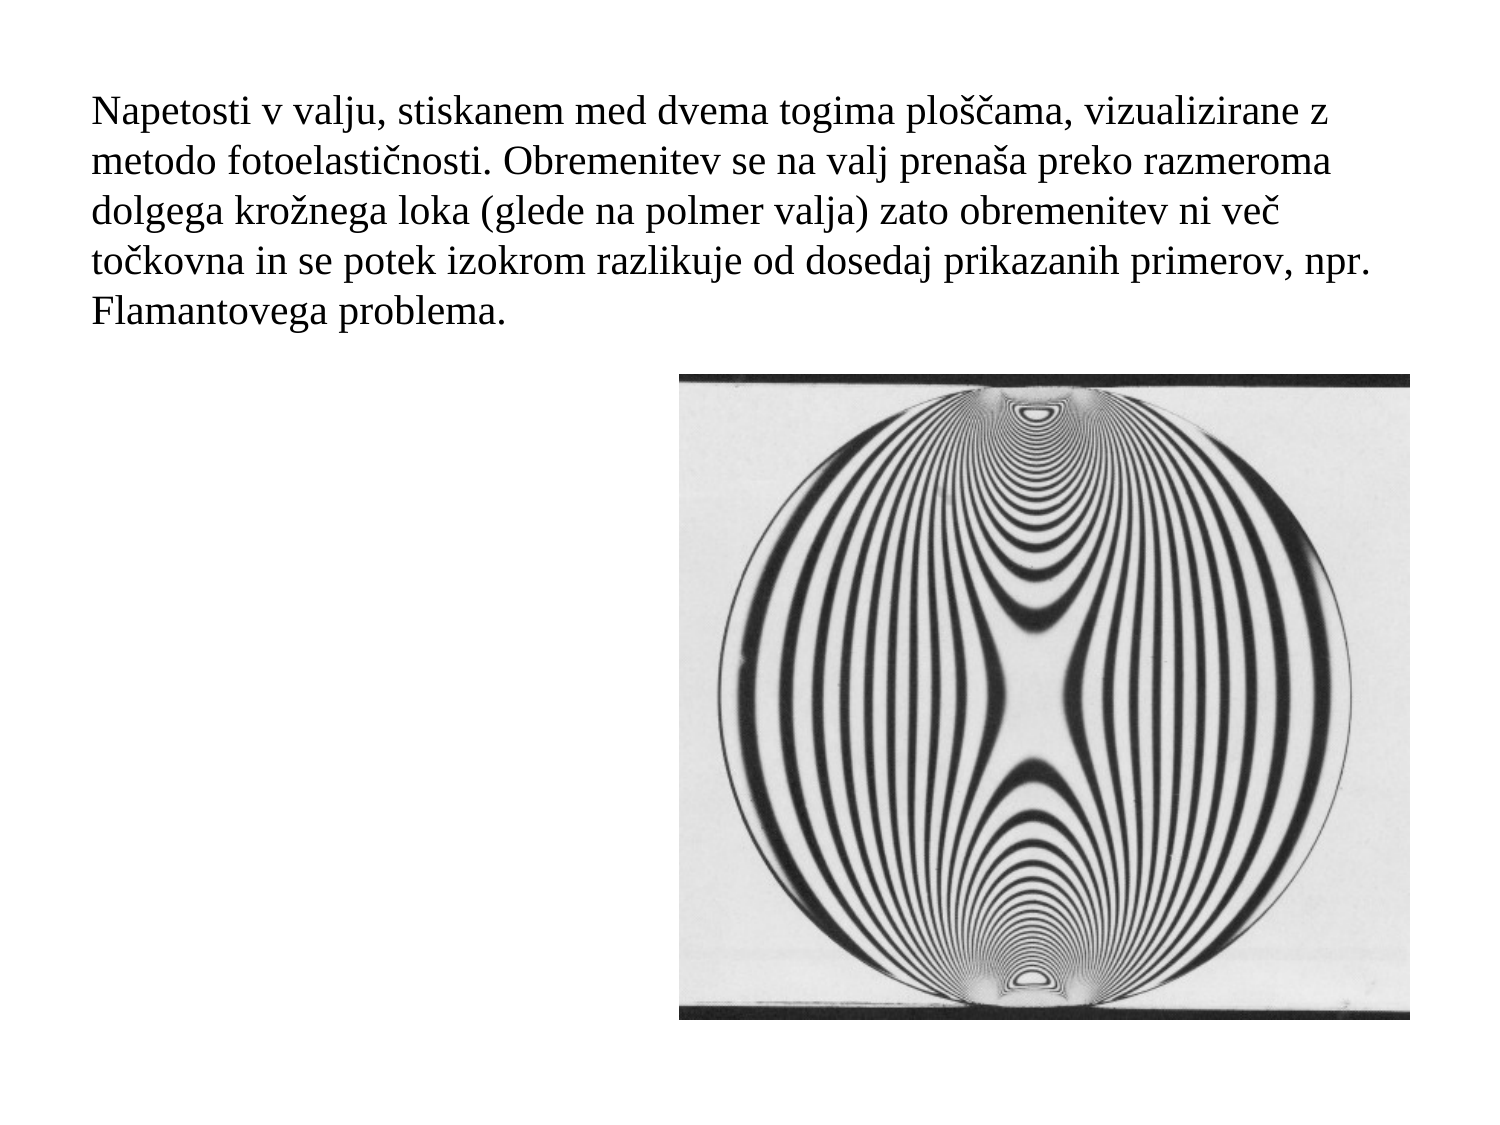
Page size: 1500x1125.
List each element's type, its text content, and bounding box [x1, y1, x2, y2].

text_box Napetosti v valju, stiskanem med dvema togima ploščama, vizualizirane z metodo fotoelastičnosti. Obremenitev se na valj prenaša preko razmeroma dolgega krožnega loka (glede na polmer valja) zato obremenitev ni več točkovna in se potek izokrom razlikuje od dosedaj prikazanih primerov, npr. Flamantovega problema. [76, 75, 1436, 341]
picture [679, 374, 1410, 1020]
